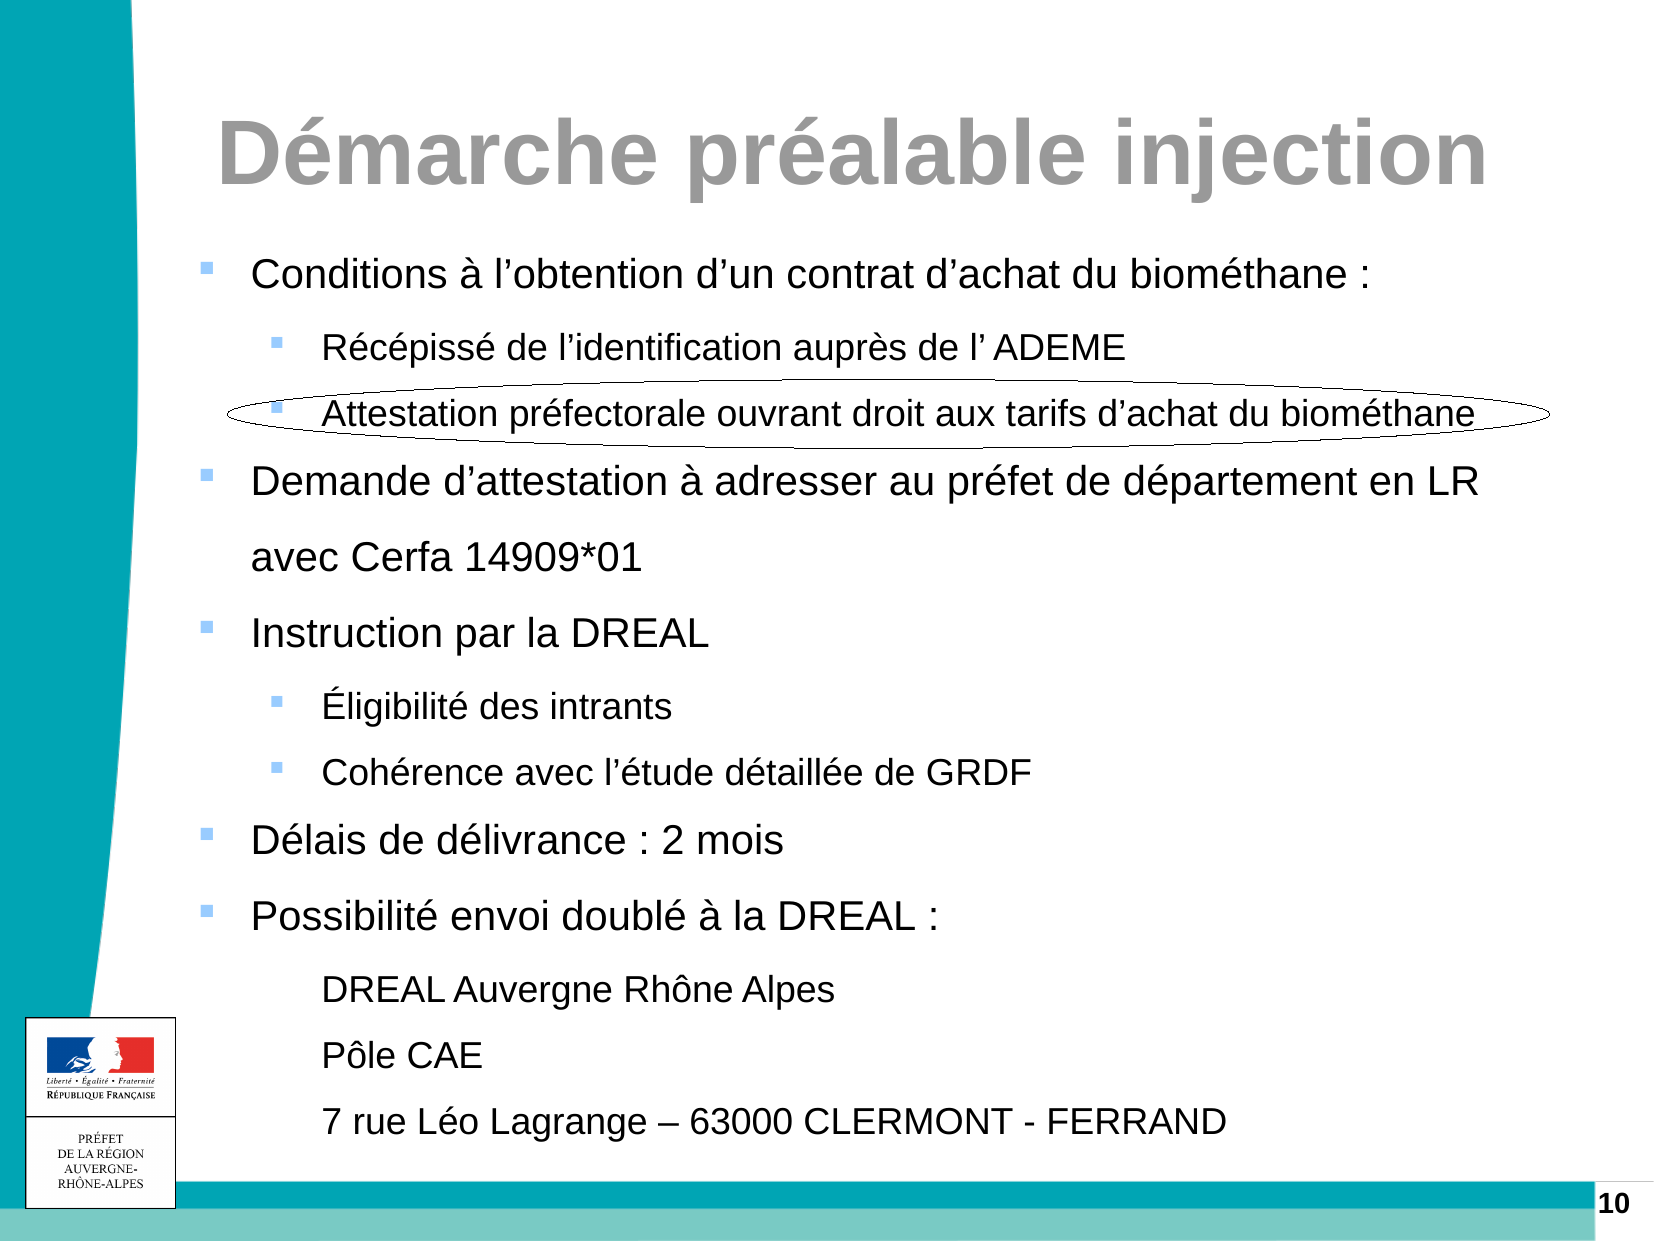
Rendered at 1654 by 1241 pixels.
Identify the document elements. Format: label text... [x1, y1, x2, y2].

title Démarche préalable injection [136, 56, 1571, 250]
list Conditions à l’obtention d’un contrat d’achat du biométhane : Récépissé de l’identification auprès de l’ ADEME Attestation préfectorale ouvrant droit aux tarifs d’achat du biométhane Demande d’attestation à adresser au préfet de département en LR avec Cerfa 14909*01 Instruction par la DREAL Éligibilité des intrants Cohérence avec l’étude détaillée de GRDF Délais de délivrance : 2 mois Possibilité envoi doublé à la DREAL : DREAL Auvergne Rhône Alpes Pôle CAE 7 rue Léo Lagrange – 63000 CLERMONT - FERRAND [179, 250, 1509, 1143]
picture [0, 0, 1654, 1241]
